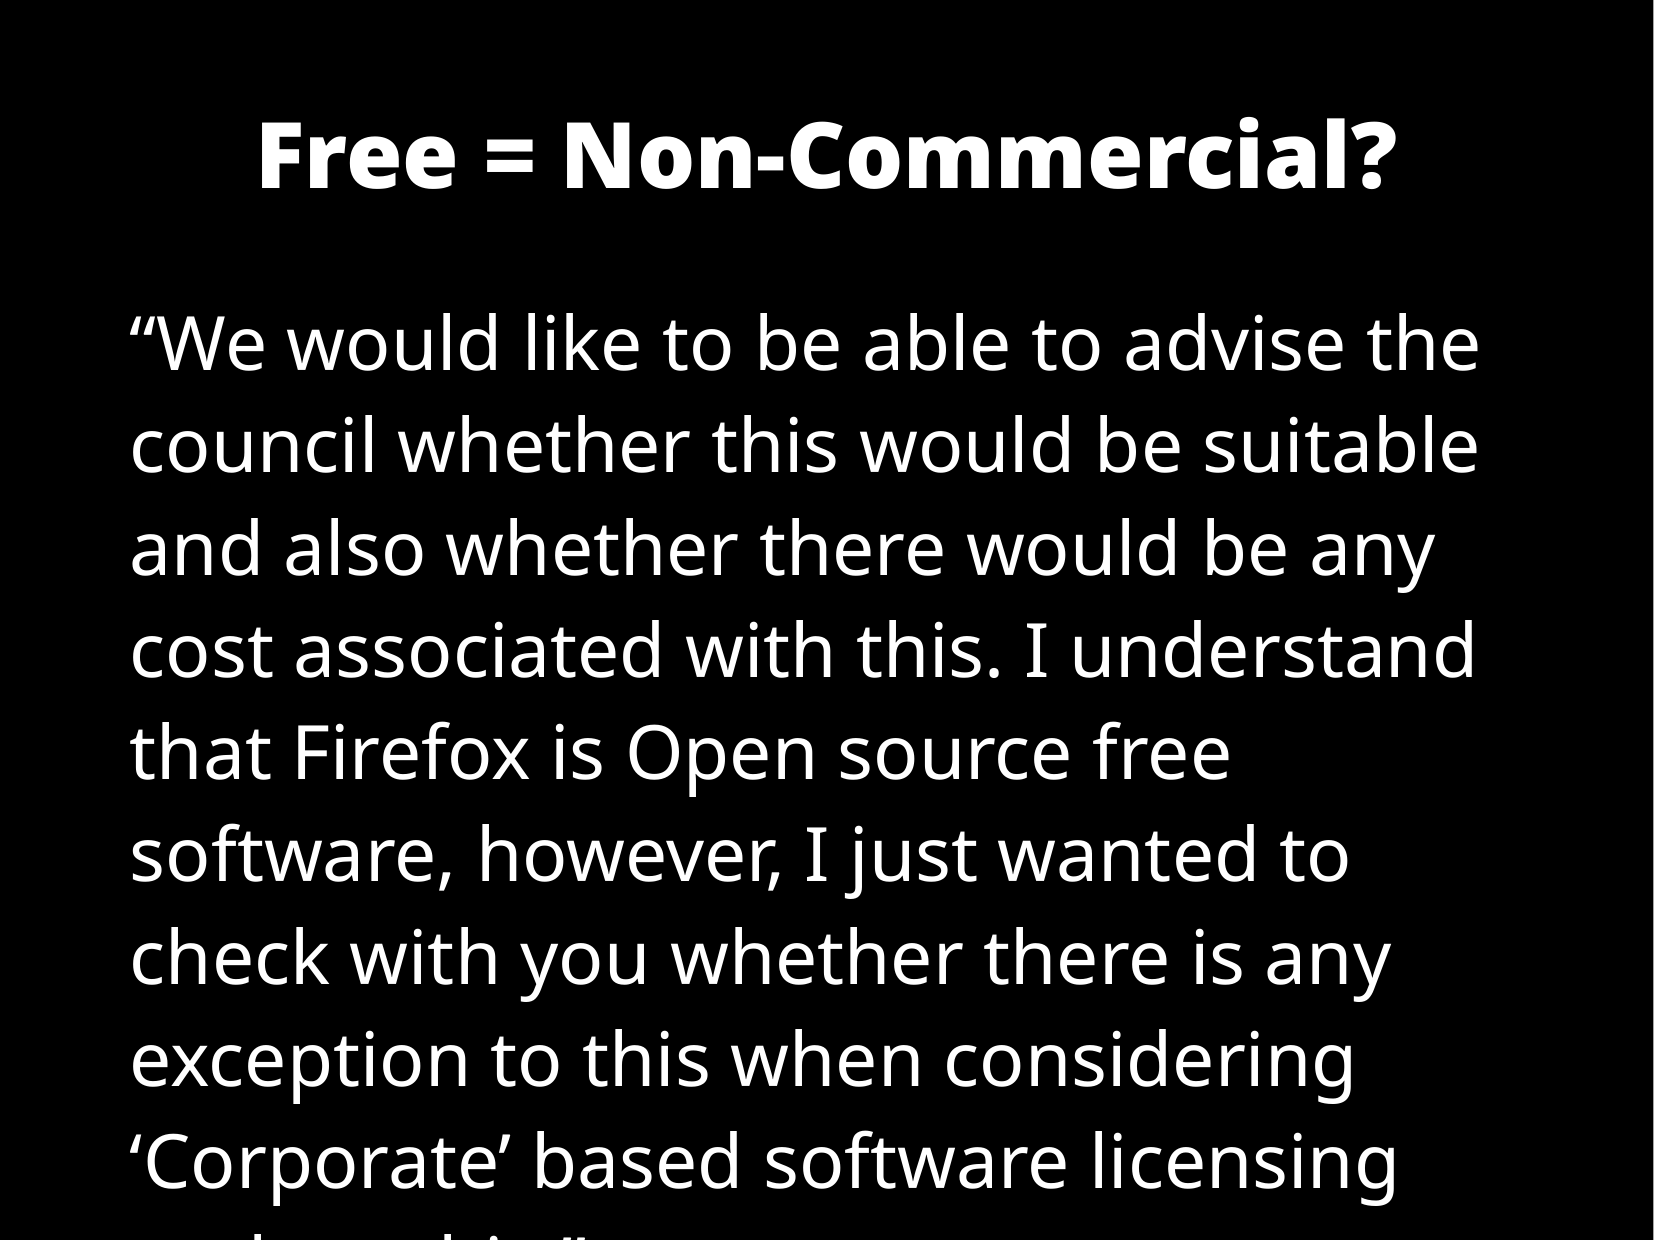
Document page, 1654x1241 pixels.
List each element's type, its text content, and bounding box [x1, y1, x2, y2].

list “We would like to be able to advise the council whether this would be suitable and also whether there would be any cost associated with this. I understand that Firefox is Open source free software, however, I just wanted to check with you whether there is any exception to this when considering ‘Corporate’ based software licensing such as this.” [82, 290, 1571, 1152]
title Free = Non-Commercial? [82, 49, 1571, 257]
